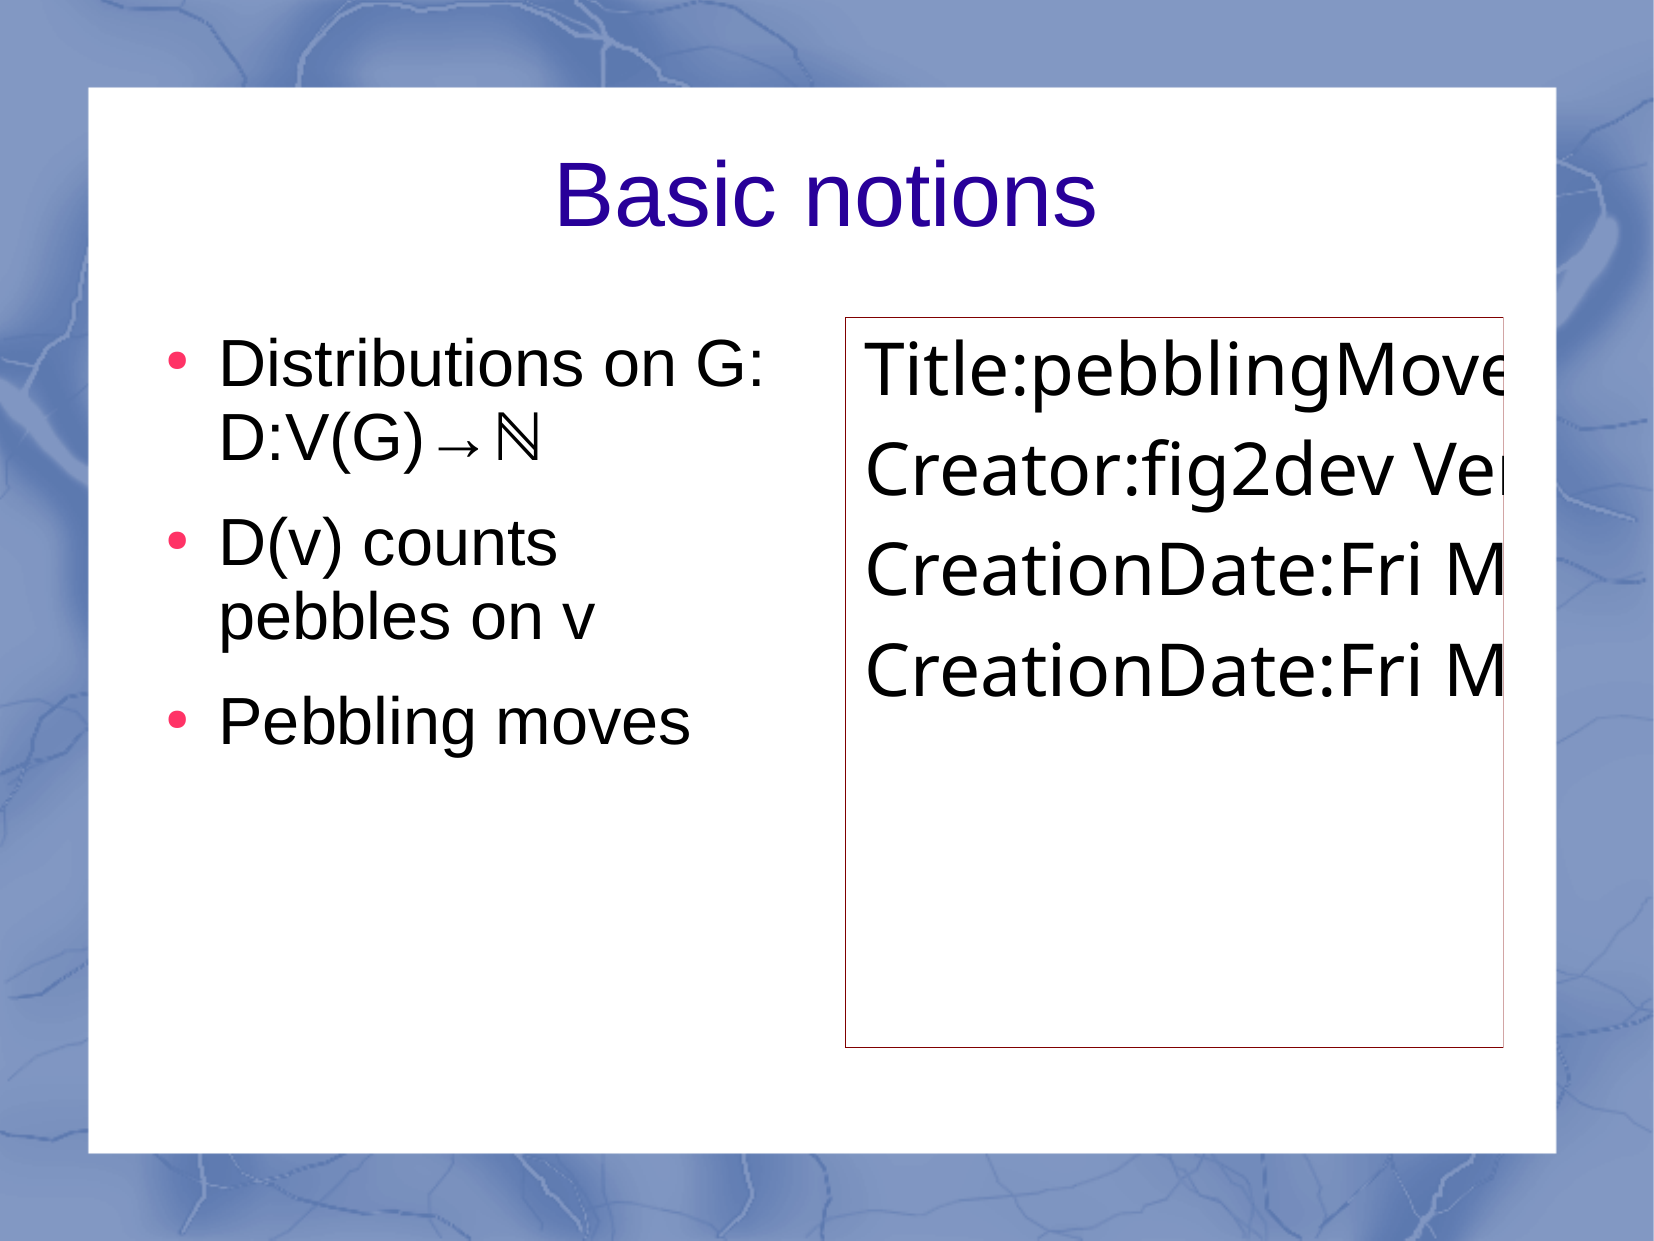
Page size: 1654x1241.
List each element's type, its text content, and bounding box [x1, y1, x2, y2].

list Distributions on G: D:V(G)→ℕ D(v) counts pebbles on v Pebbling moves [147, 325, 811, 1145]
title Basic notions [118, 90, 1536, 298]
picture [0, 0, 1654, 1241]
